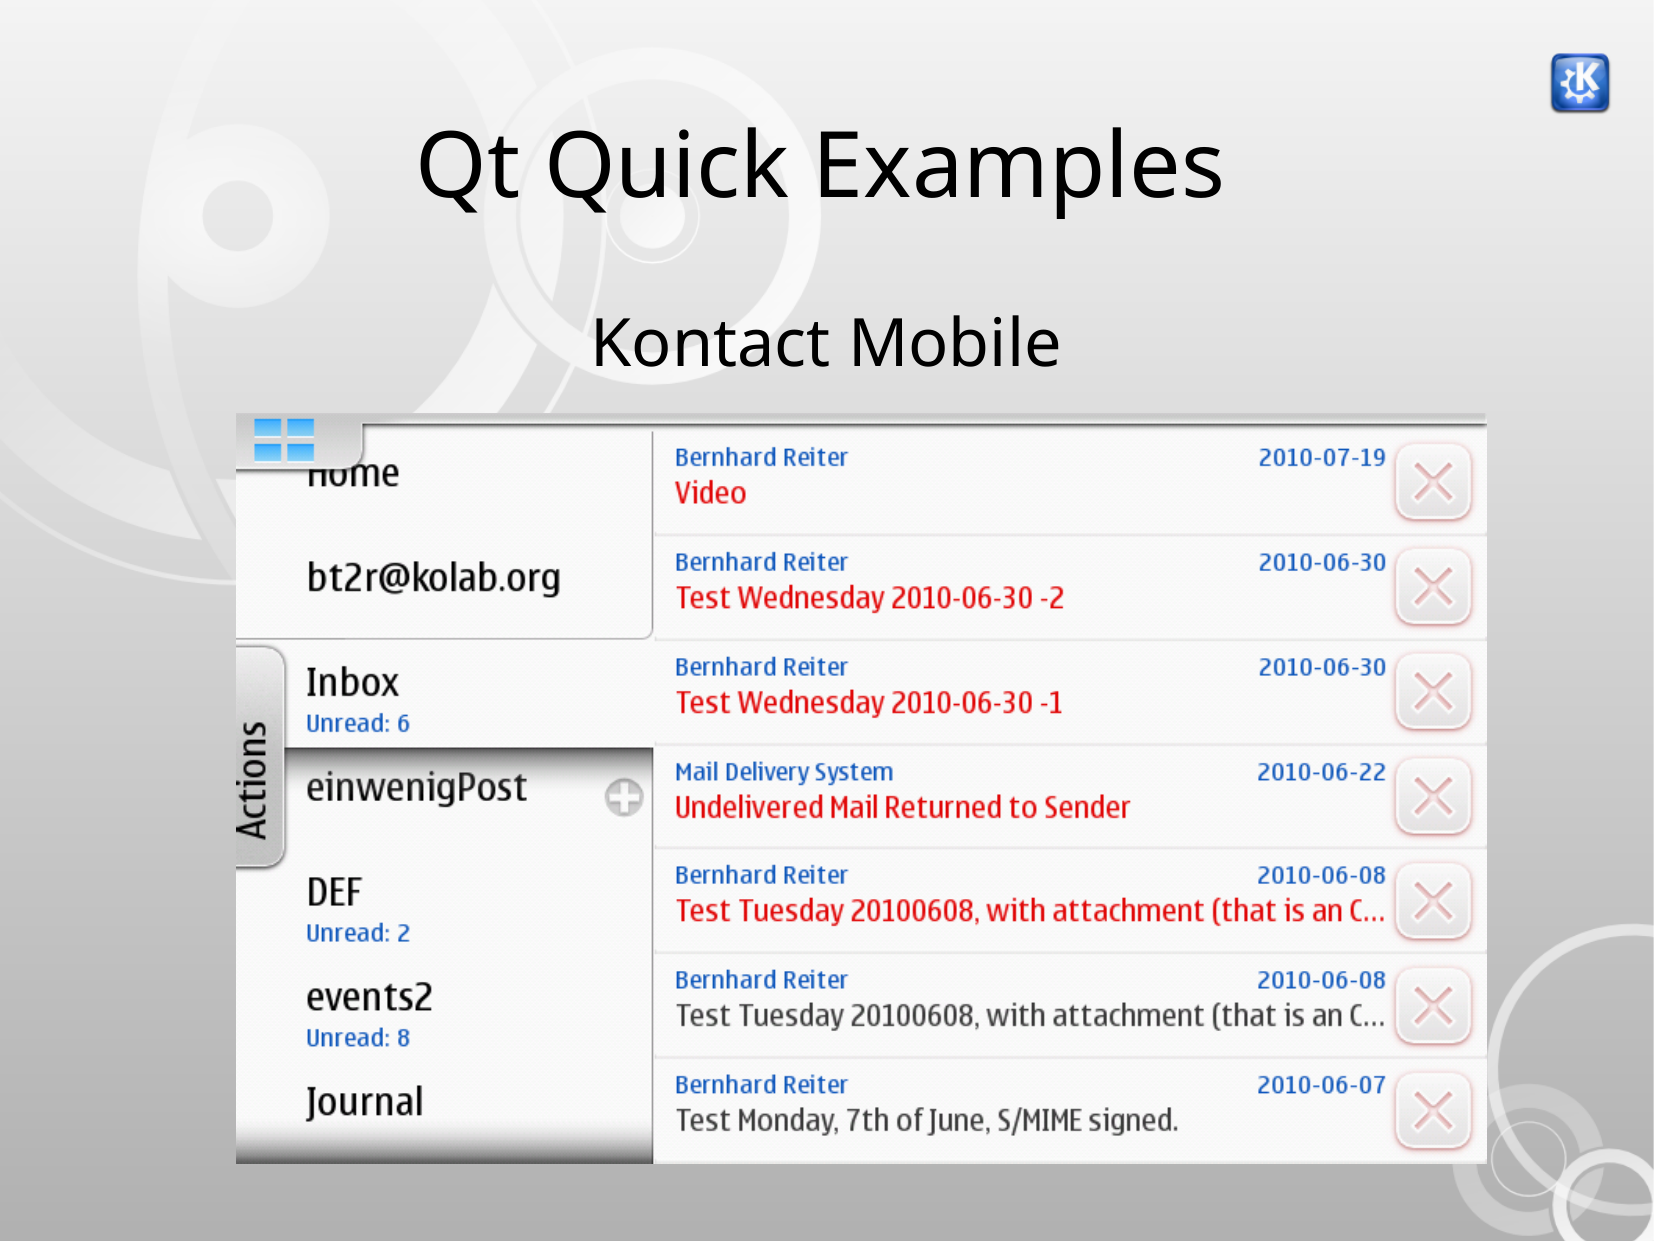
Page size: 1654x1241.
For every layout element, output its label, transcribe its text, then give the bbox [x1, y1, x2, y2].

title Qt Quick Examples [76, 66, 1565, 259]
subtitle Kontact Mobile [82, 297, 1571, 384]
picture [0, 0, 1654, 1241]
